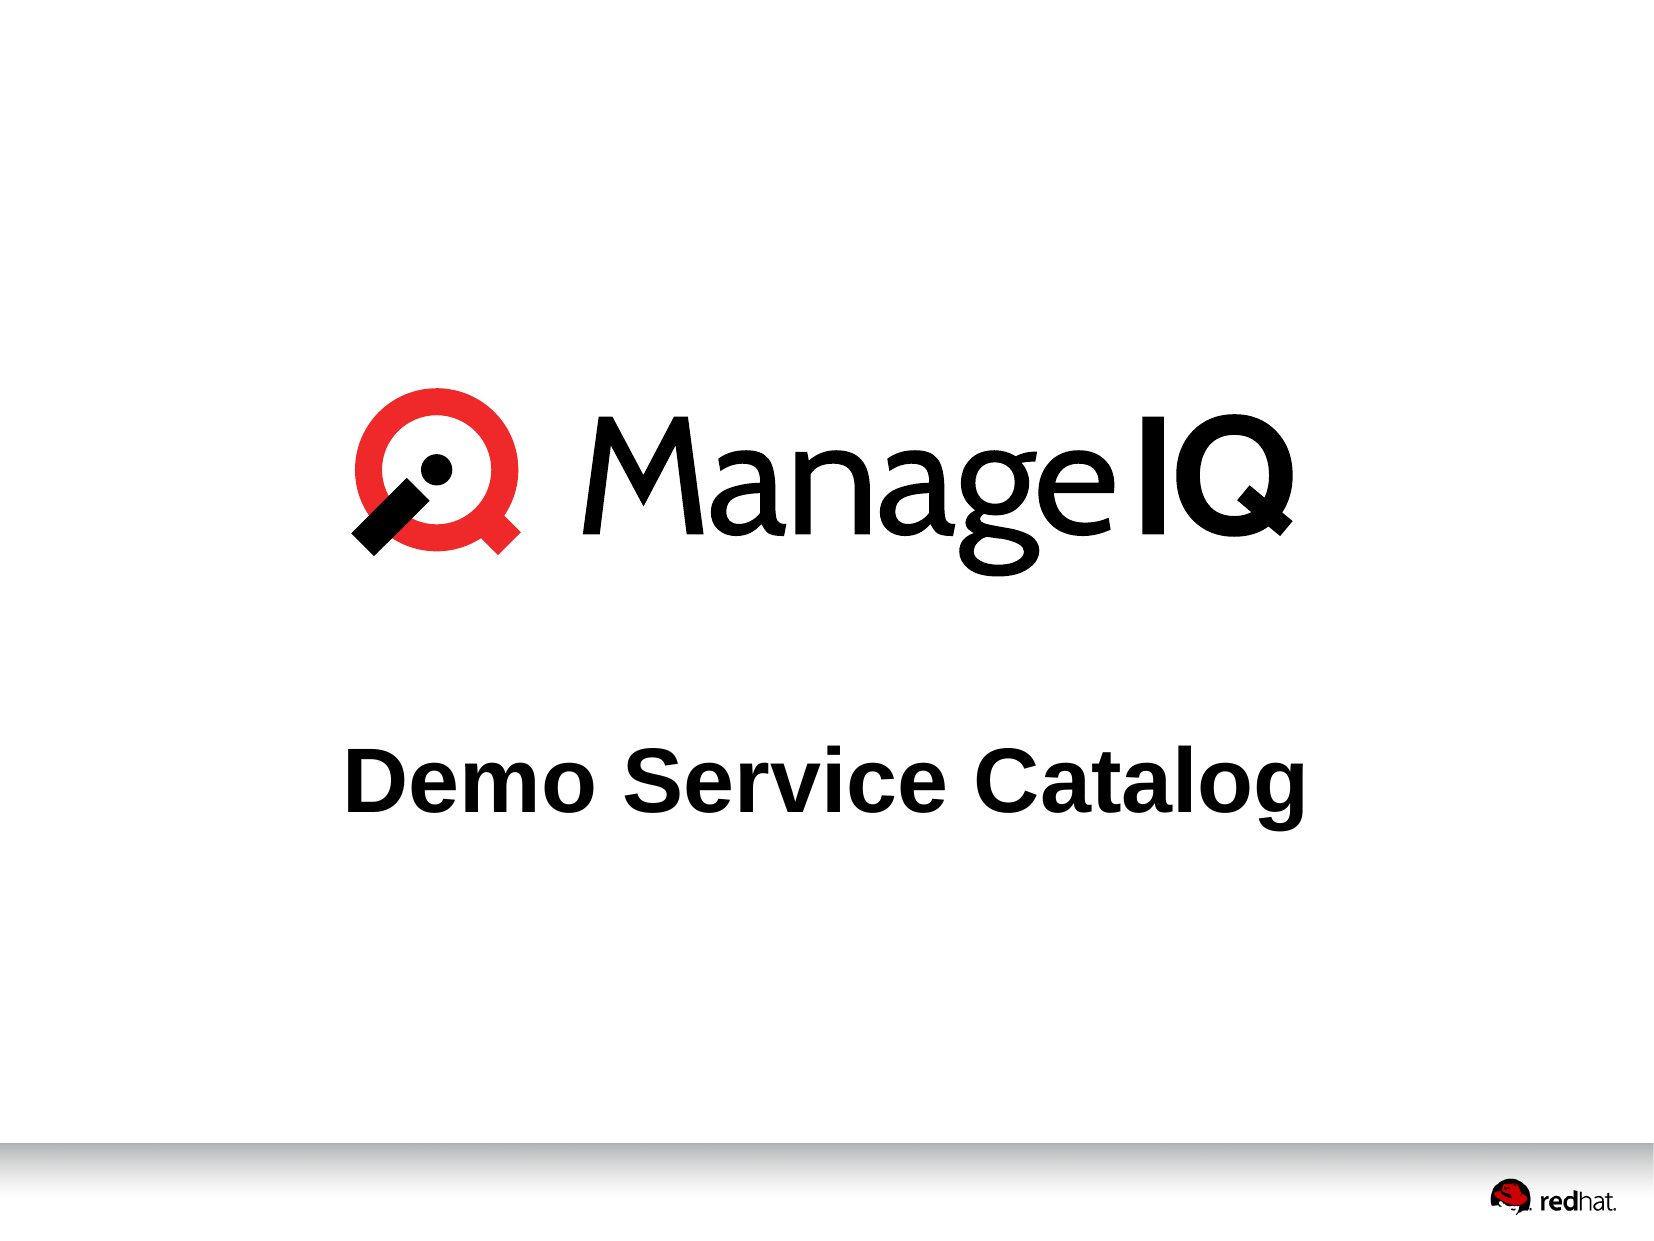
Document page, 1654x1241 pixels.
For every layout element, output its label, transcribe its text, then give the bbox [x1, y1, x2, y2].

picture [301, 339, 1352, 601]
picture [0, 1143, 1654, 1241]
text_box Demo Service Catalog [286, 722, 1367, 841]
